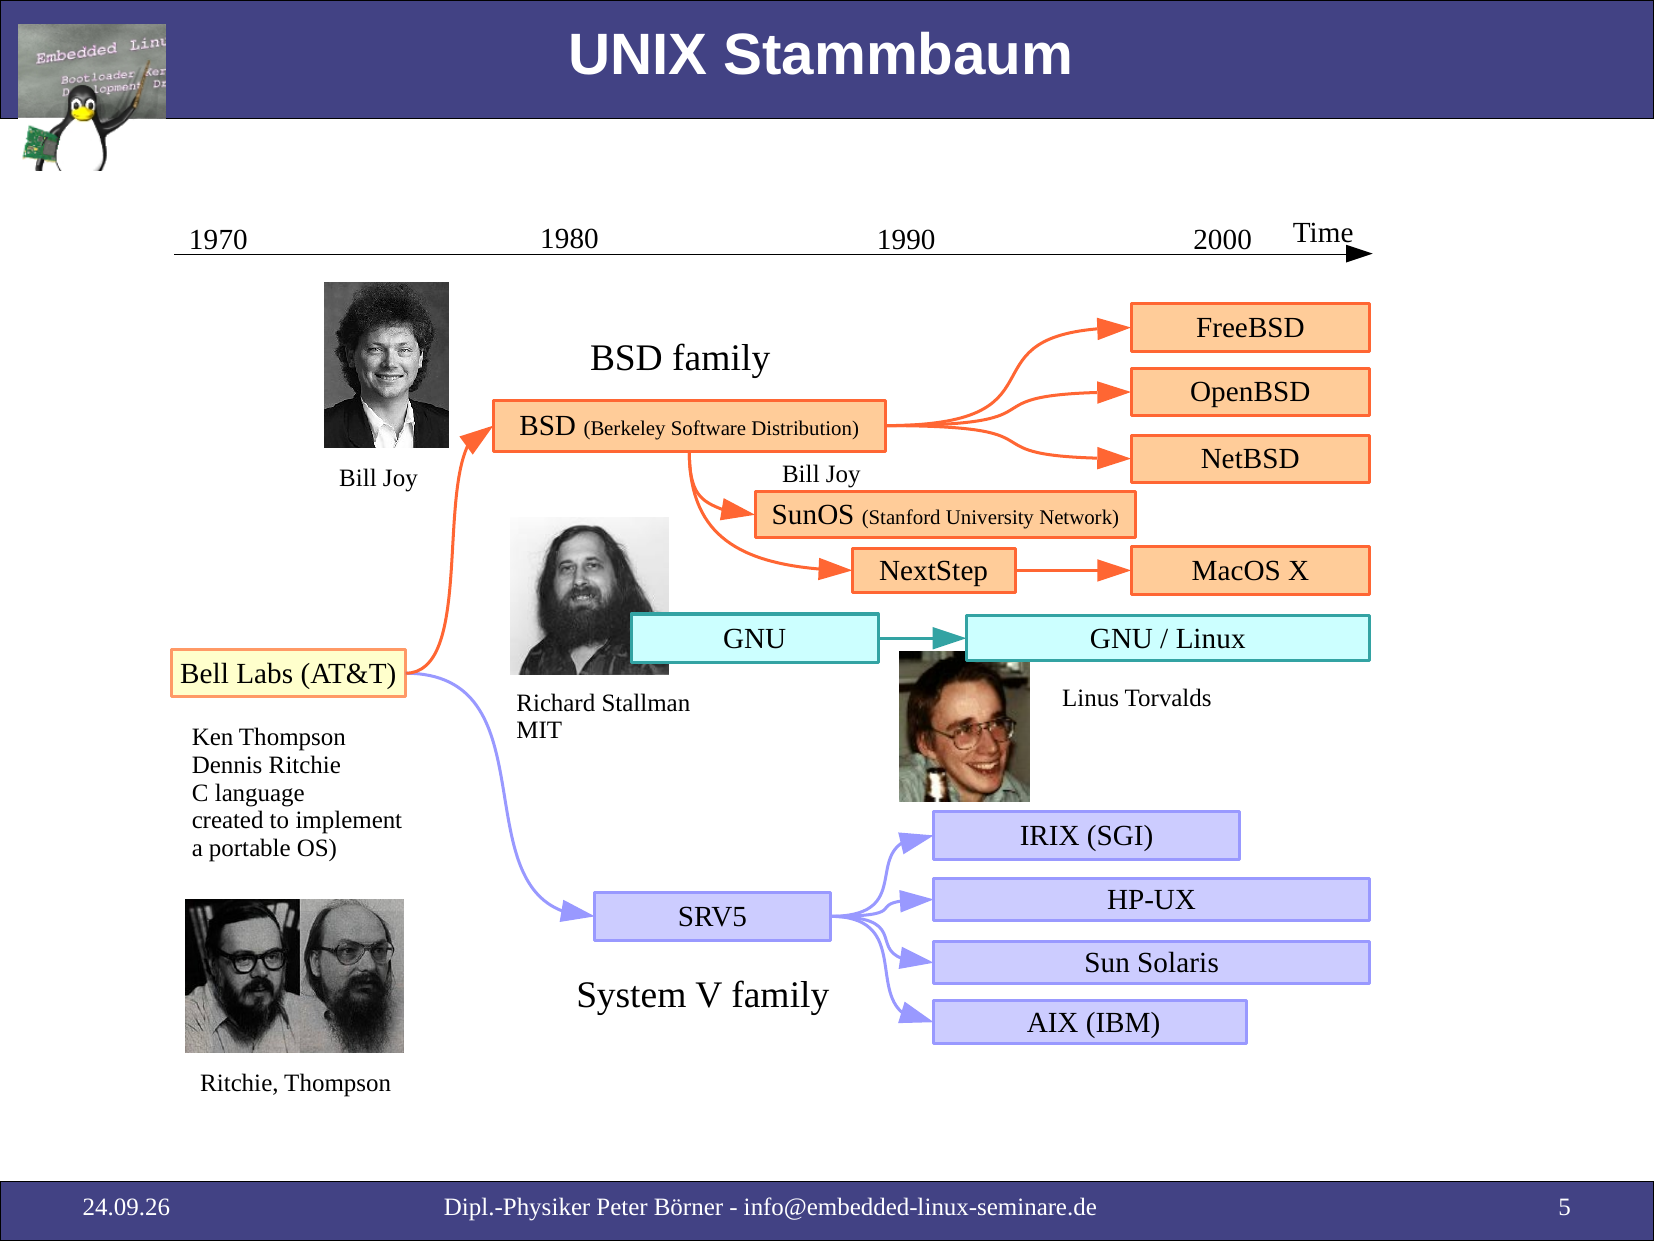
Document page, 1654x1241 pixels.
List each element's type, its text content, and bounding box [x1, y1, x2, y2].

text_box 2000 [1178, 216, 1270, 272]
picture [18, 24, 166, 171]
text_box IRIX (SGI) [933, 811, 1240, 860]
picture [510, 517, 669, 675]
picture [185, 899, 404, 1053]
text_box AIX (IBM) [933, 1000, 1247, 1044]
text_box Sun Solaris [933, 941, 1370, 984]
picture [324, 282, 449, 448]
text_box BSD family [575, 329, 786, 397]
text_box System V family [561, 967, 847, 1034]
text_box SRV5 [594, 892, 831, 941]
text_box Bill Joy [767, 452, 886, 491]
text_box HP-UX [933, 878, 1370, 921]
text_box MacOS X [1131, 546, 1370, 595]
picture [899, 651, 1030, 802]
text_box 1980 [525, 215, 621, 271]
text_box Time [1278, 208, 1370, 265]
text_box Richard Stallman MIT [501, 681, 706, 768]
text_box Ritchie, Thompson [185, 1061, 413, 1116]
text_box BSD (Berkeley Software Distribution) [493, 400, 886, 452]
text_box GNU [631, 613, 879, 663]
text_box Linus Torvalds [1047, 676, 1230, 727]
text_box Bell Labs (AT&T) [171, 649, 406, 697]
text_box NextStep [852, 548, 1016, 593]
text_box Bill Joy [324, 456, 443, 505]
text_box 1990 [862, 216, 975, 272]
text_box NetBSD [1131, 435, 1370, 483]
title UNIX Stammbaum [76, 19, 1565, 89]
text_box SunOS (Stanford University Network) [755, 491, 1136, 538]
text_box Ken Thompson Dennis Ritchie C language created to implement a portable OS) [177, 715, 424, 899]
text_box GNU / Linux [966, 615, 1370, 661]
text_box 1970 [174, 216, 266, 272]
text_box FreeBSD [1131, 303, 1370, 352]
text_box OpenBSD [1131, 368, 1370, 416]
